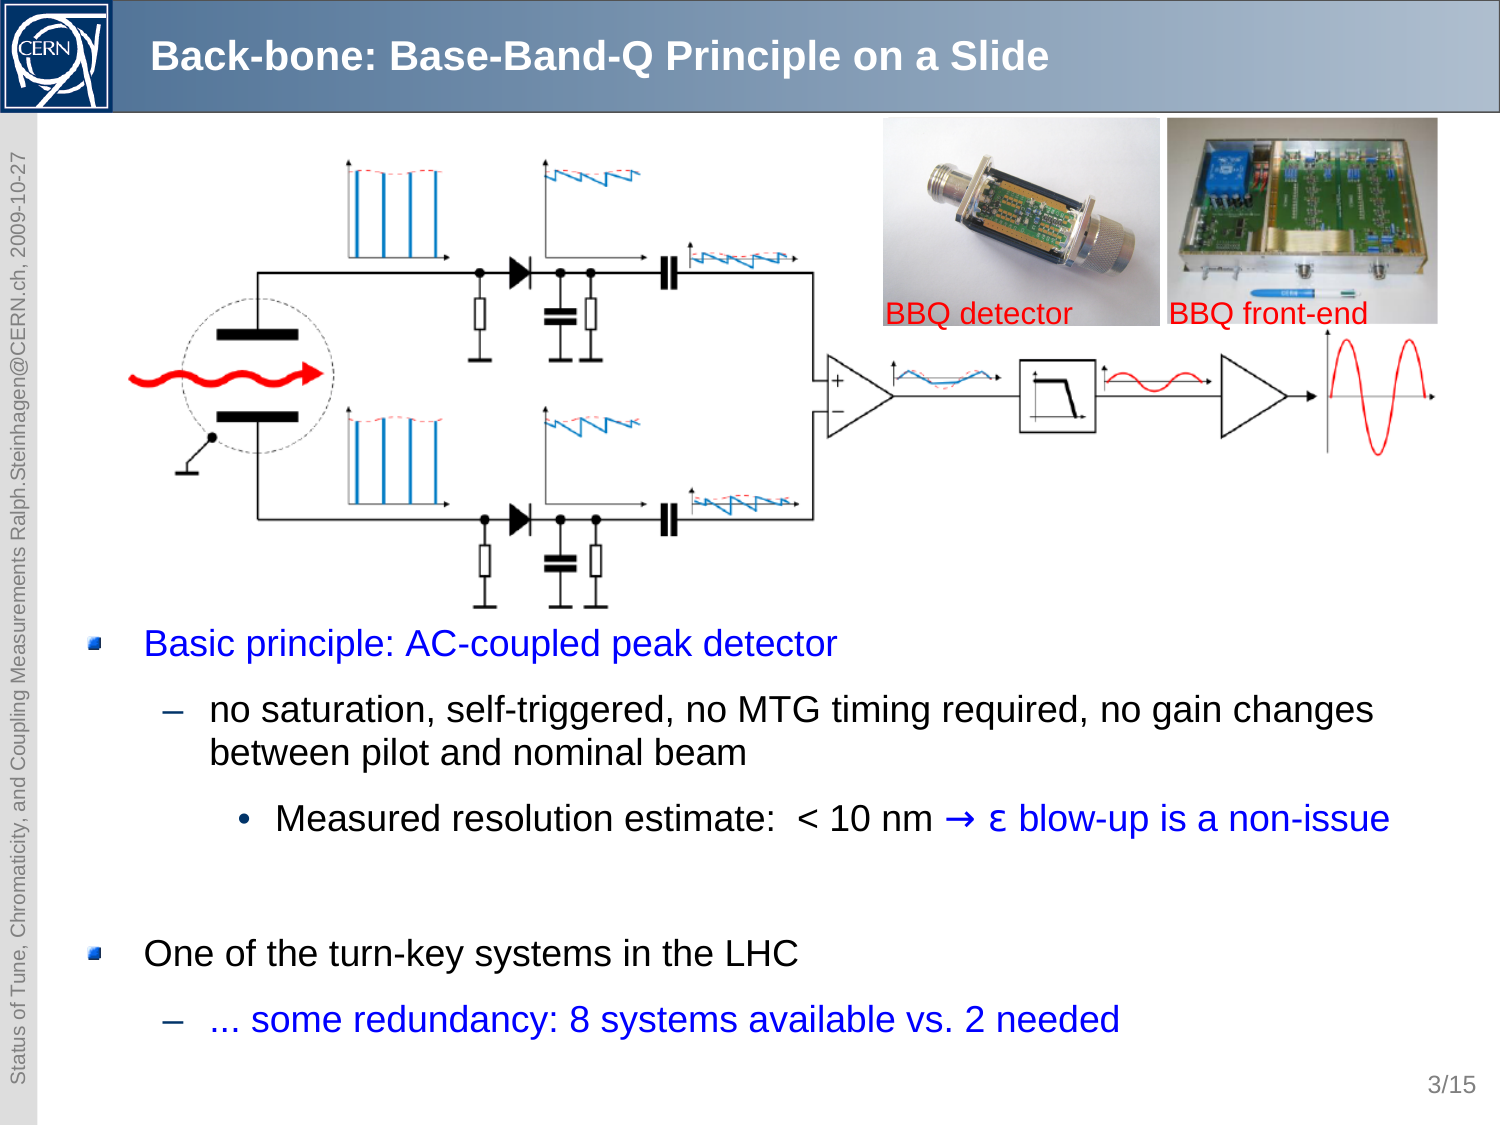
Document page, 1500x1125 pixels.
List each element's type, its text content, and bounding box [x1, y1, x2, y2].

text_box BBQ detector [870, 289, 1089, 339]
picture [0, 0, 1452, 617]
list Basic principle: AC-coupled peak detector no saturation, self-triggered, no MTG timing required, no gain changes between pilot and nominal beam Measured resolution estimate: < 10 nm → ε blow-up is a non-issue One of the turn-key systems in the LHC ... some redundancy: 8 systems available vs. 2 needed [87, 620, 1438, 1041]
title Back-bone: Base-Band-Q Principle on a Slide [150, 7, 1201, 106]
text_box BBQ front-end [1153, 289, 1385, 339]
